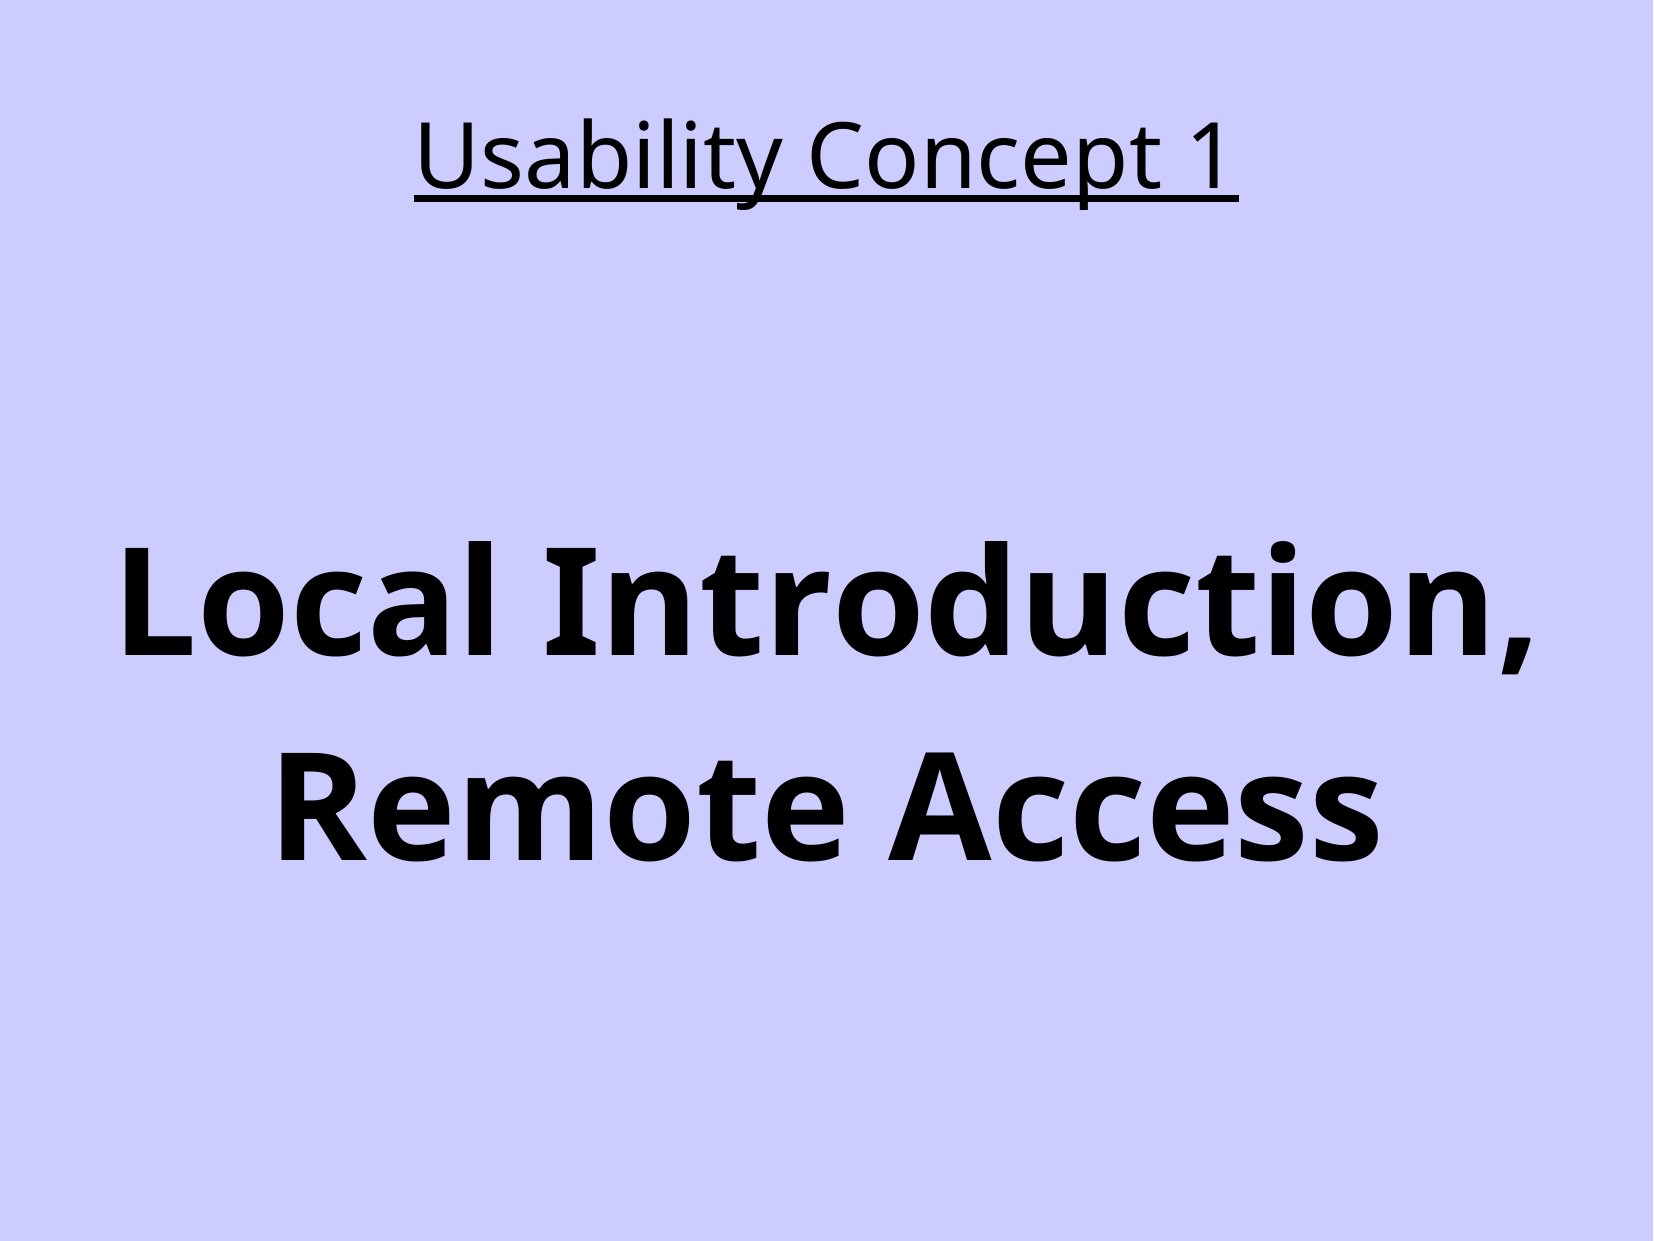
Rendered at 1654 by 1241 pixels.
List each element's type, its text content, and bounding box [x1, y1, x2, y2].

title Usability Concept 1 [82, 49, 1571, 257]
subtitle Local Introduction, Remote Access [82, 297, 1571, 1102]
